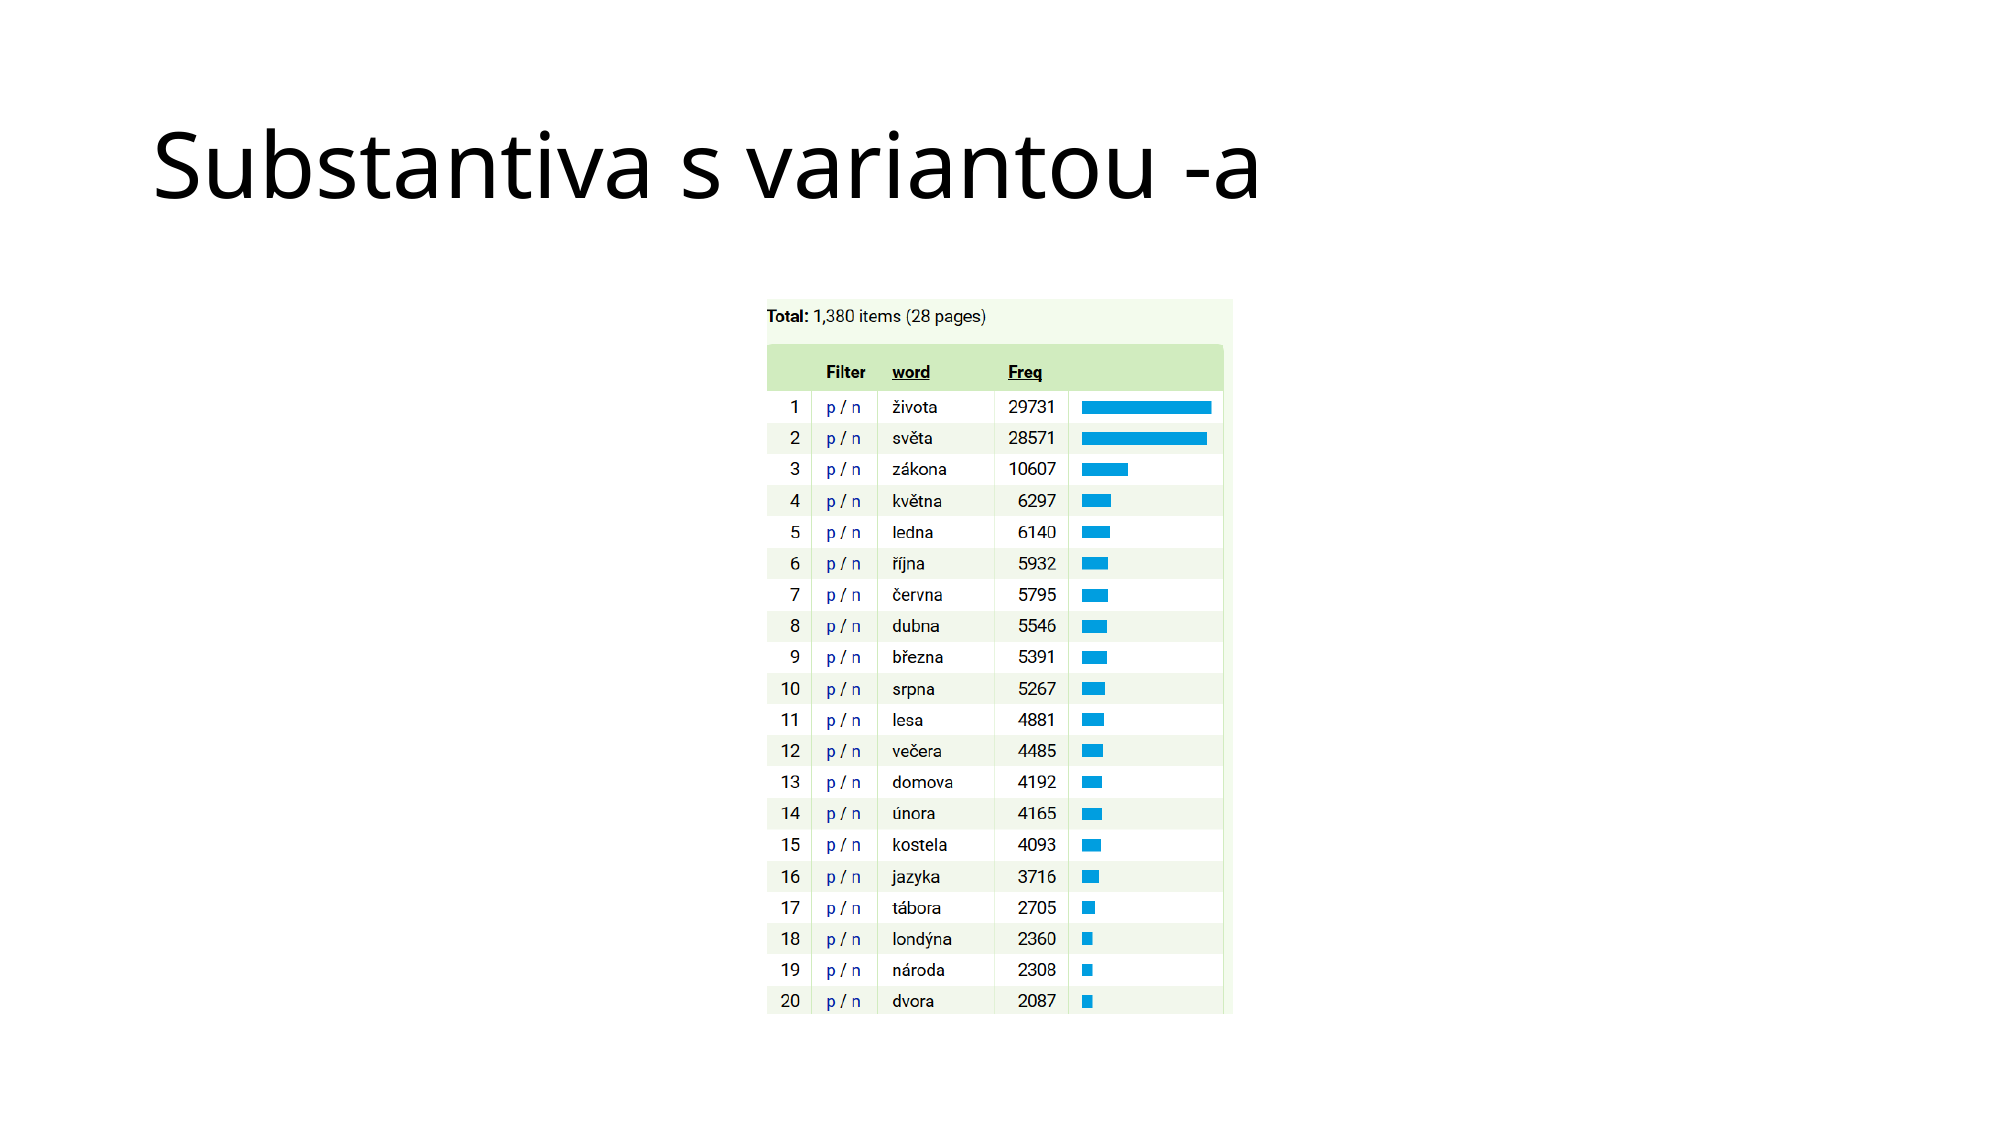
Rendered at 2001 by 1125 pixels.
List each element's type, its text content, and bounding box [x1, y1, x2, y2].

picture [767, 299, 1233, 1014]
title Substantiva s variantou -a [137, 59, 1863, 278]
